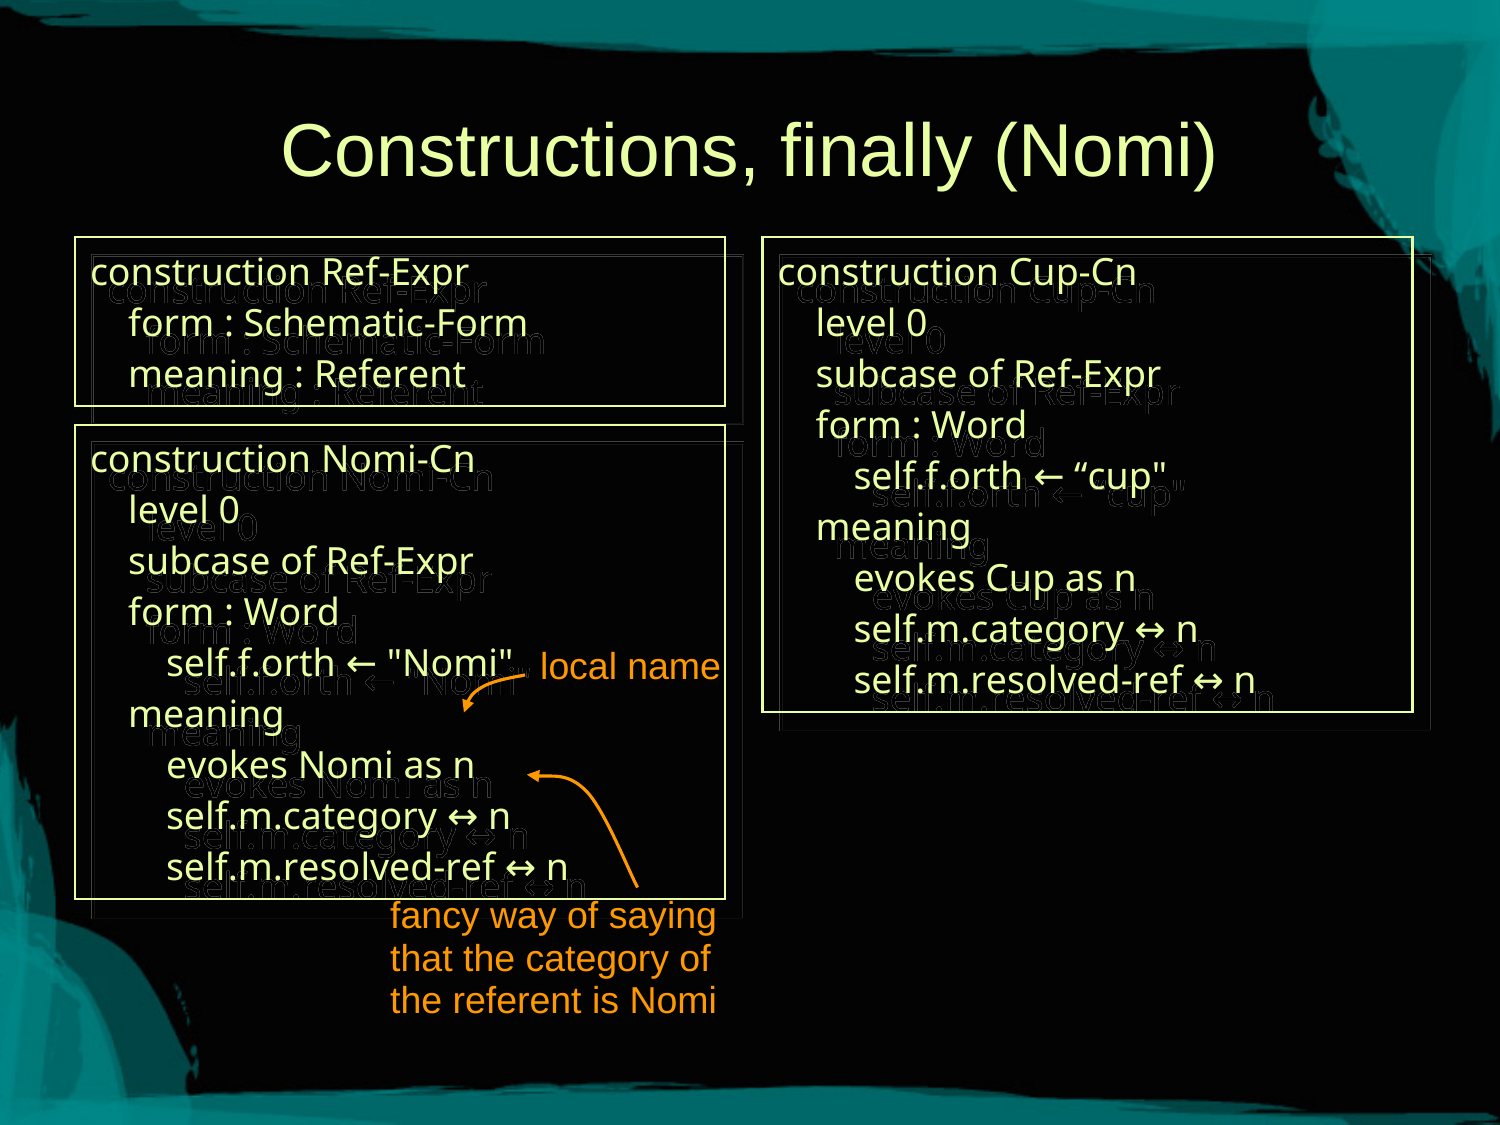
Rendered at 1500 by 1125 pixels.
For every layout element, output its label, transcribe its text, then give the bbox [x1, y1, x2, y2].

title Constructions, finally (Nomi) [112, 87, 1388, 213]
text_box construction Nomi-Cn level 0 subcase of Ref-Expr form : Word self.f.orth ← "Nomi" meaning evokes Nomi as n self.m.category ↔ n self.m.resolved-ref ↔ n [74, 424, 725, 900]
picture [0, 0, 1500, 1125]
text_box construction Cup-Cn level 0 subcase of Ref-Expr form : Word self.f.orth ← “cup" meaning evokes Cup as n self.m.category ↔ n self.m.resolved-ref ↔ n [762, 237, 1413, 712]
text_box fancy way of saying that the category of the referent is Nomi [375, 887, 733, 1029]
text_box local name [525, 637, 737, 695]
text_box construction Ref-Expr form : Schematic-Form meaning : Referent [74, 237, 725, 406]
